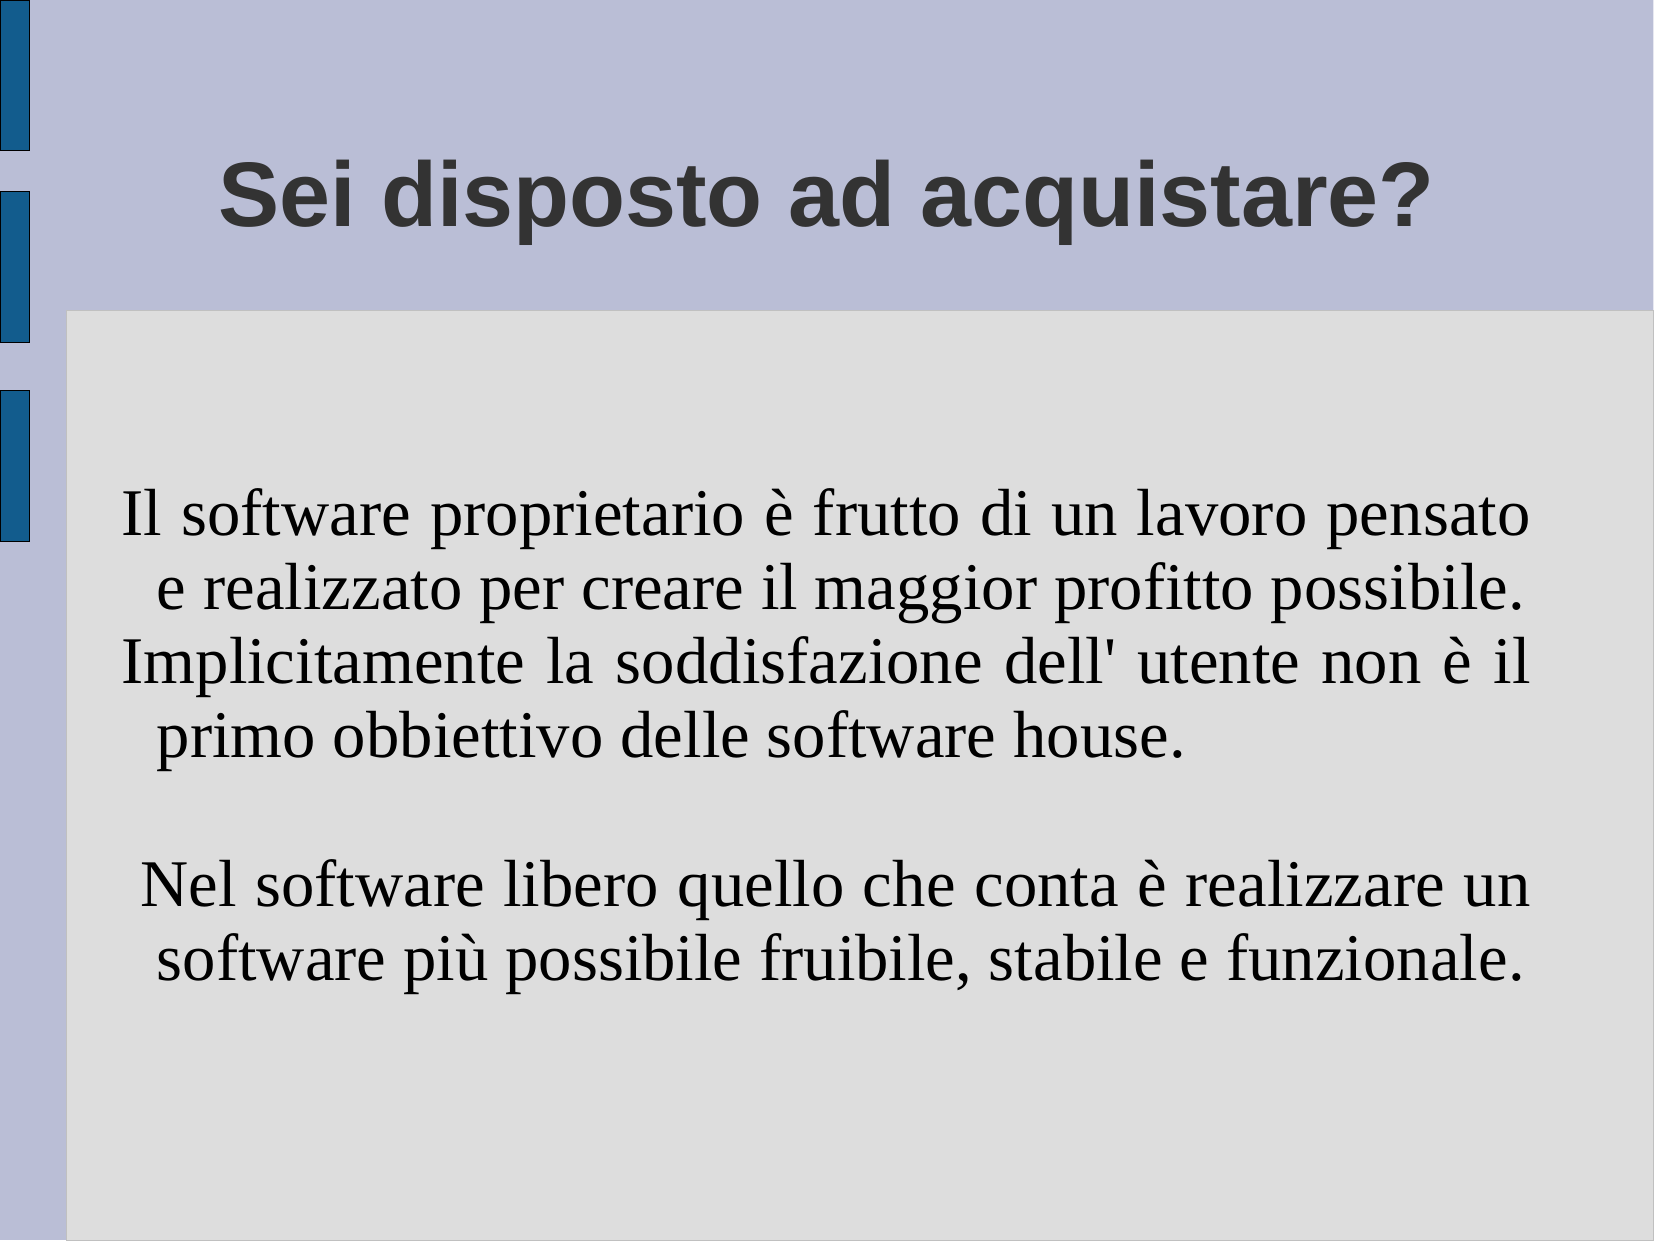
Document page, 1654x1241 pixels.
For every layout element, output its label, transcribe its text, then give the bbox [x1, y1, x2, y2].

title Sei disposto ad acquistare? [121, 98, 1534, 291]
subtitle Il software proprietario è frutto di un lavoro pensato e realizzato per creare il maggior profitto possibile. Implicitamente la soddisfazione dell' utente non è il primo obbiettivo delle software house. Nel software libero quello che conta è realizzare un software più possibile fruibile, stabile e funzionale. [121, 352, 1534, 1119]
